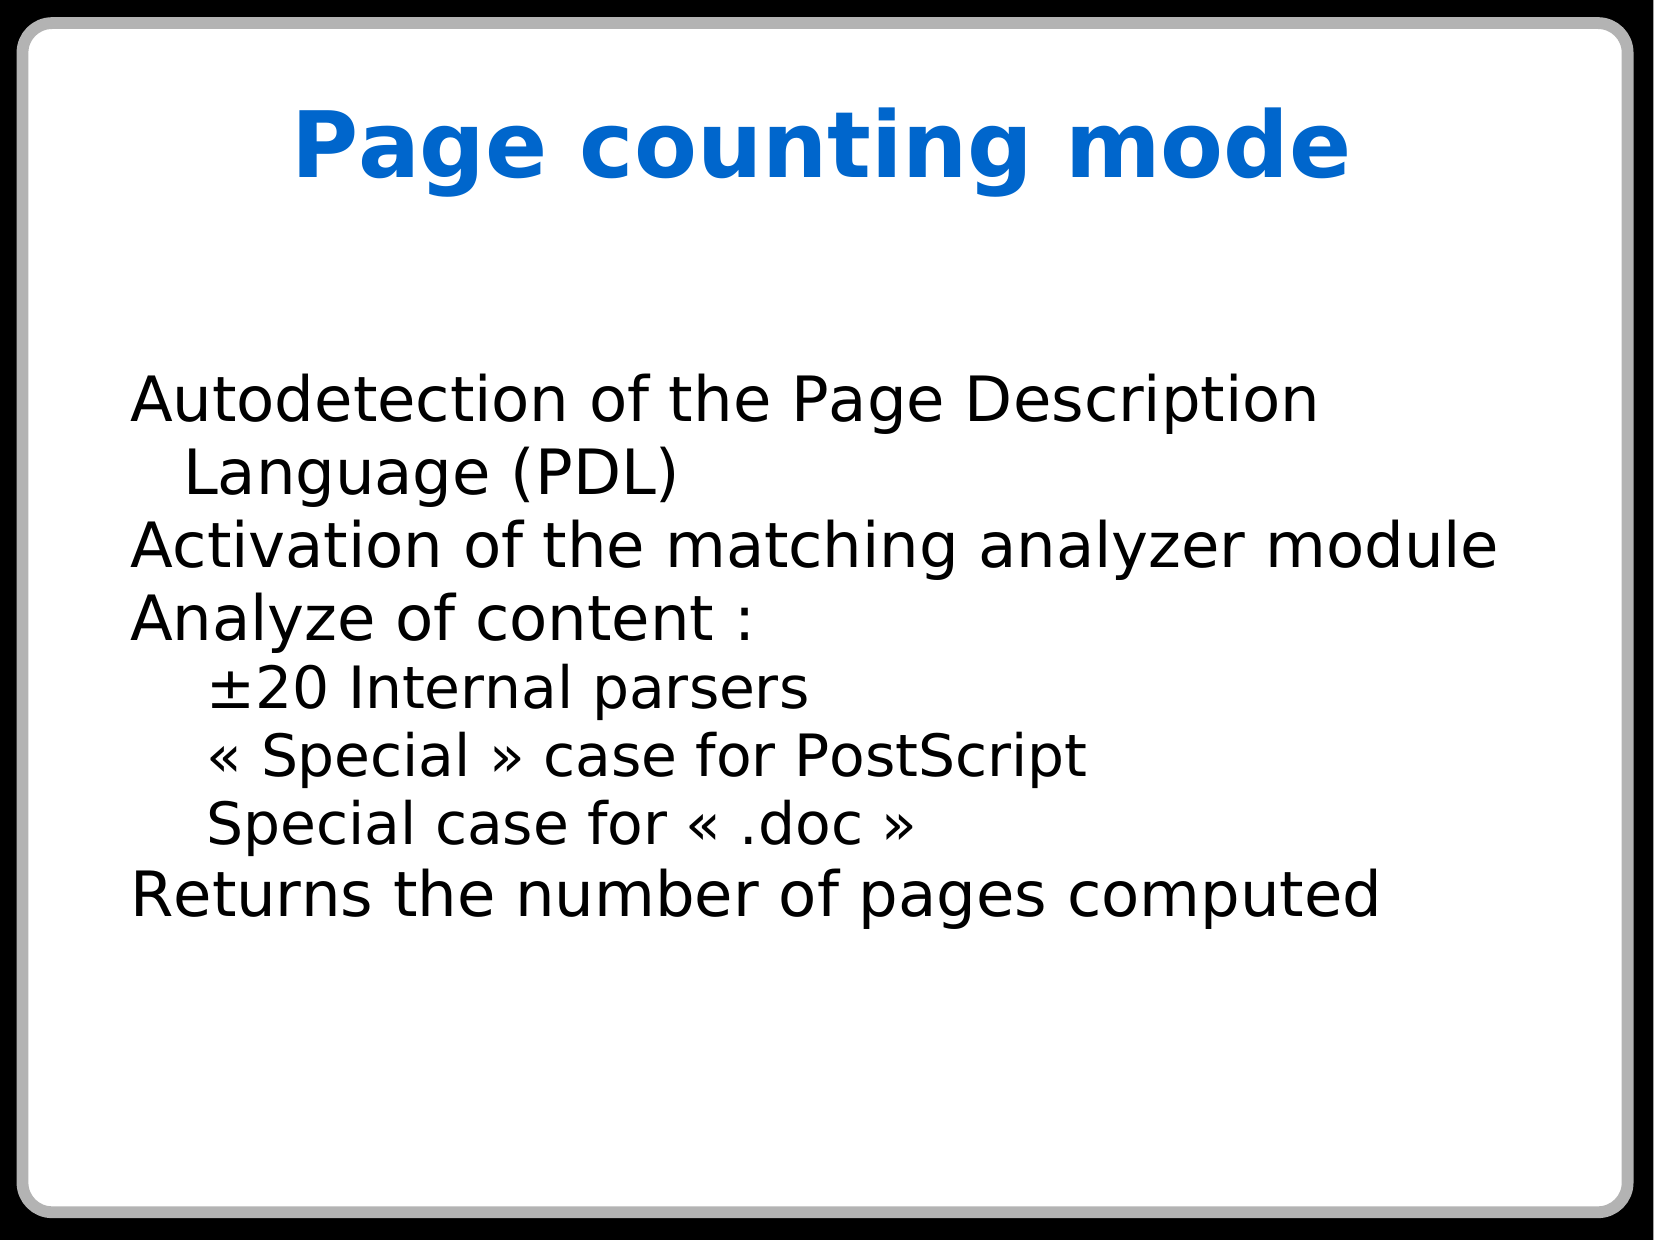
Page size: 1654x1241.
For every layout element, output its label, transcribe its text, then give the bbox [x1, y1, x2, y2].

title Page counting mode [67, 91, 1577, 199]
list Autodetection of the Page Description Language (PDL) Activation of the matching analyzer module Analyze of content : ±20 Internal parsers « Special » case for PostScript Special case for « .doc » Returns the number of pages computed [112, 363, 1534, 1164]
